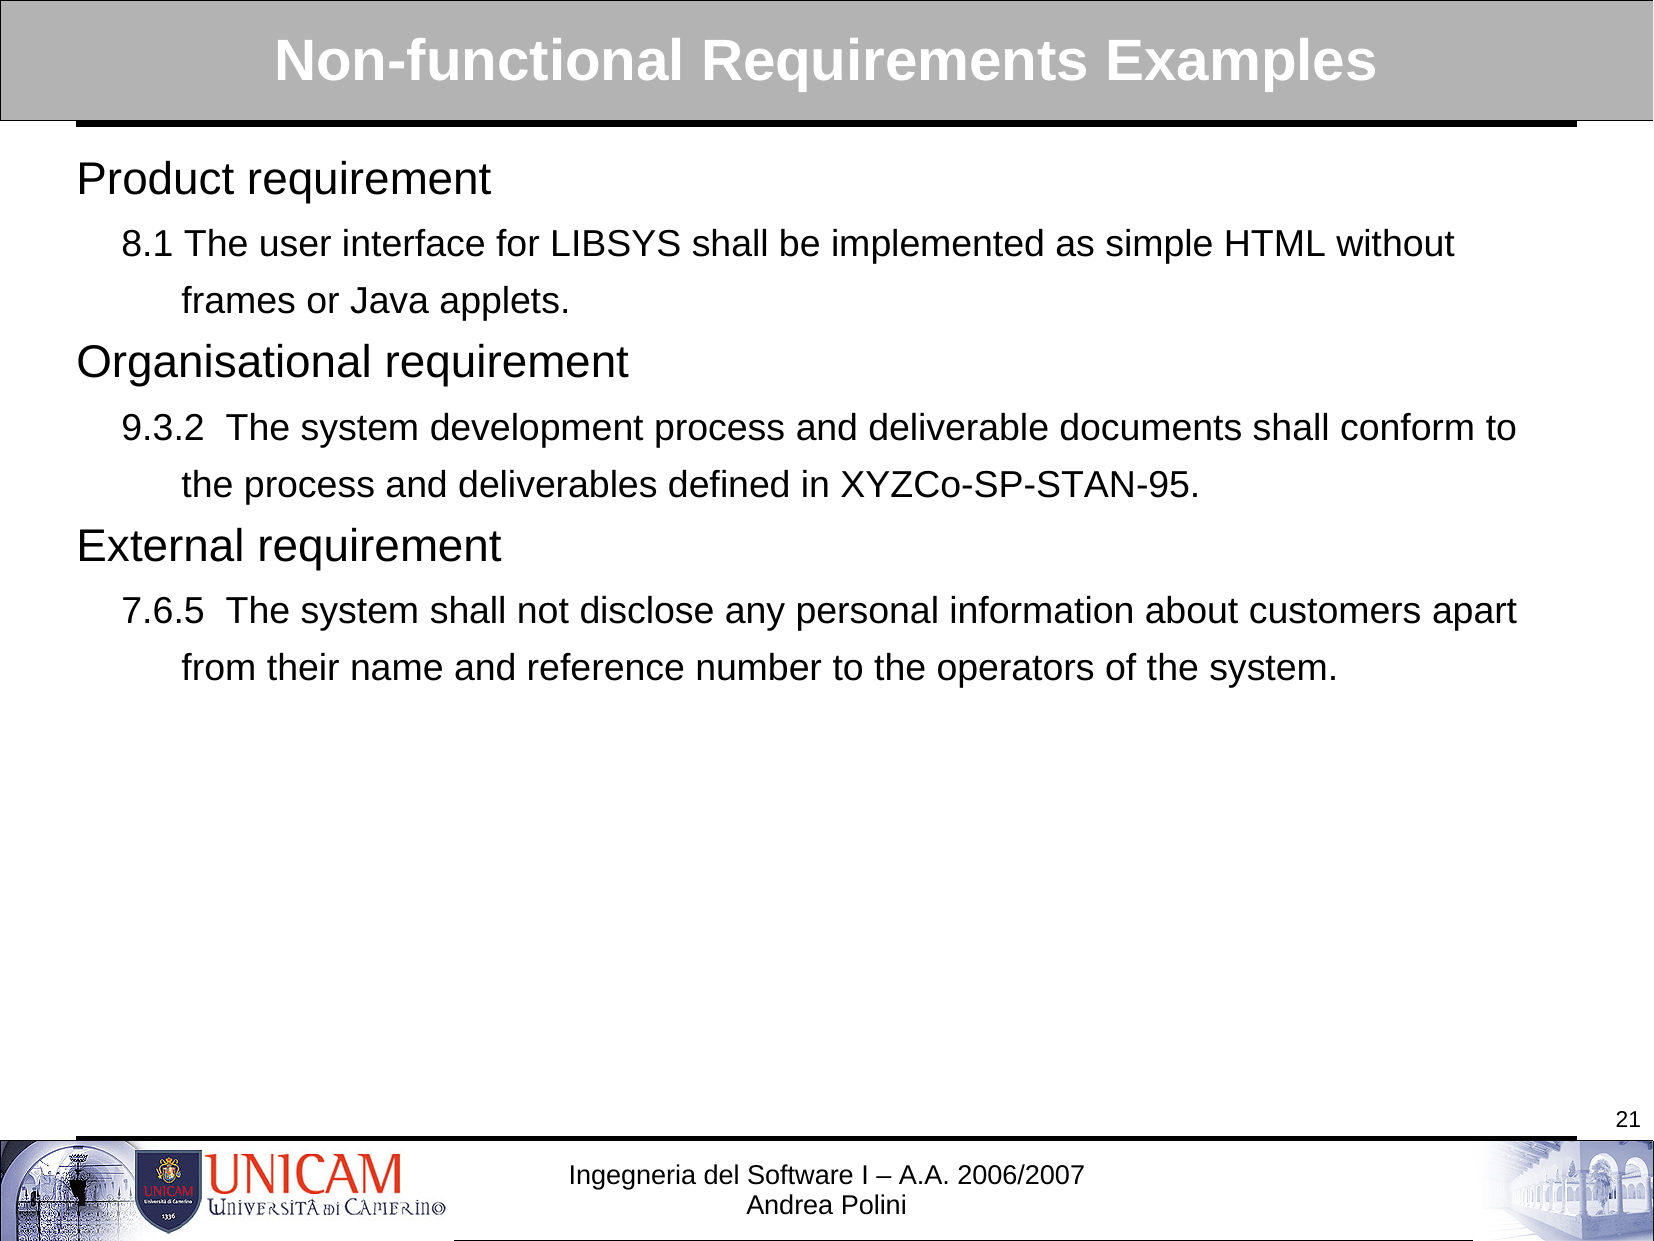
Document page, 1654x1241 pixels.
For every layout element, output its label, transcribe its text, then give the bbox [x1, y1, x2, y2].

list Product requirement 8.1 The user interface for LIBSYS shall be implemented as simple HTML without frames or Java applets. Organisational requirement 9.3.2 The system development process and deliverable documents shall conform to the process and deliverables defined in XYZCo-SP-STAN-95. External requirement 7.6.5 The system shall not disclose any personal information about customers apart from their name and reference number to the operators of the system. [76, 152, 1577, 837]
picture [1473, 1141, 1654, 1241]
picture [0, 1141, 454, 1241]
title Non-functional Requirements Examples [0, 0, 1653, 121]
